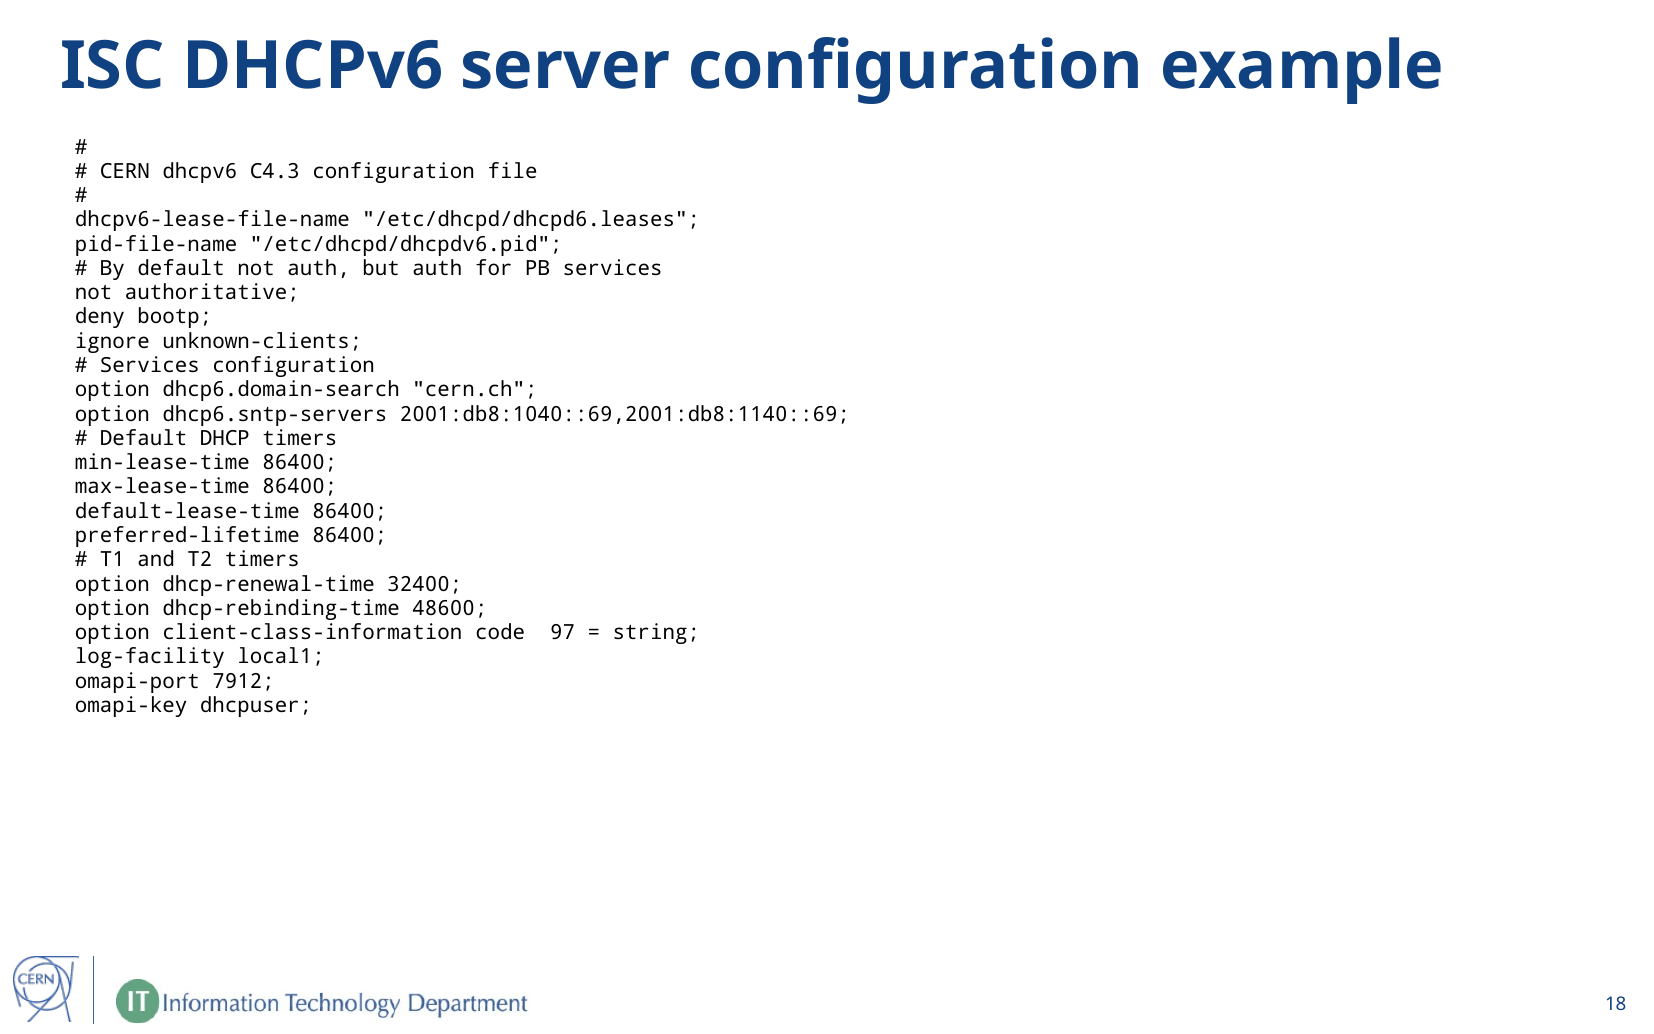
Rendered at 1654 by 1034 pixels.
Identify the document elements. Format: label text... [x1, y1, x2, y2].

title ISC DHCPv6 server configuration example [60, 0, 1528, 127]
text_box # # CERN dhcpv6 C4.3 configuration file # dhcpv6-lease-file-name "/etc/dhcpd/dhcpd6.leases"; pid-file-name "/etc/dhcpd/dhcpdv6.pid"; # By default not auth, but auth for PB services not authoritative; deny bootp; ignore unknown-clients; # Services configuration option dhcp6.domain-search "cern.ch"; option dhcp6.sntp-servers 2001:db8:1040::69,2001:db8:1140::69; # Default DHCP timers min-lease-time 86400; max-lease-time 86400; default-lease-time 86400; preferred-lifetime 86400; # T1 and T2 timers option dhcp-renewal-time 32400; option dhcp-rebinding-time 48600; option client-class-information code 97 = string; log-facility local1; omapi-port 7912; omapi-key dhcpuser; [60, 127, 1636, 1034]
picture [13, 956, 60, 1032]
